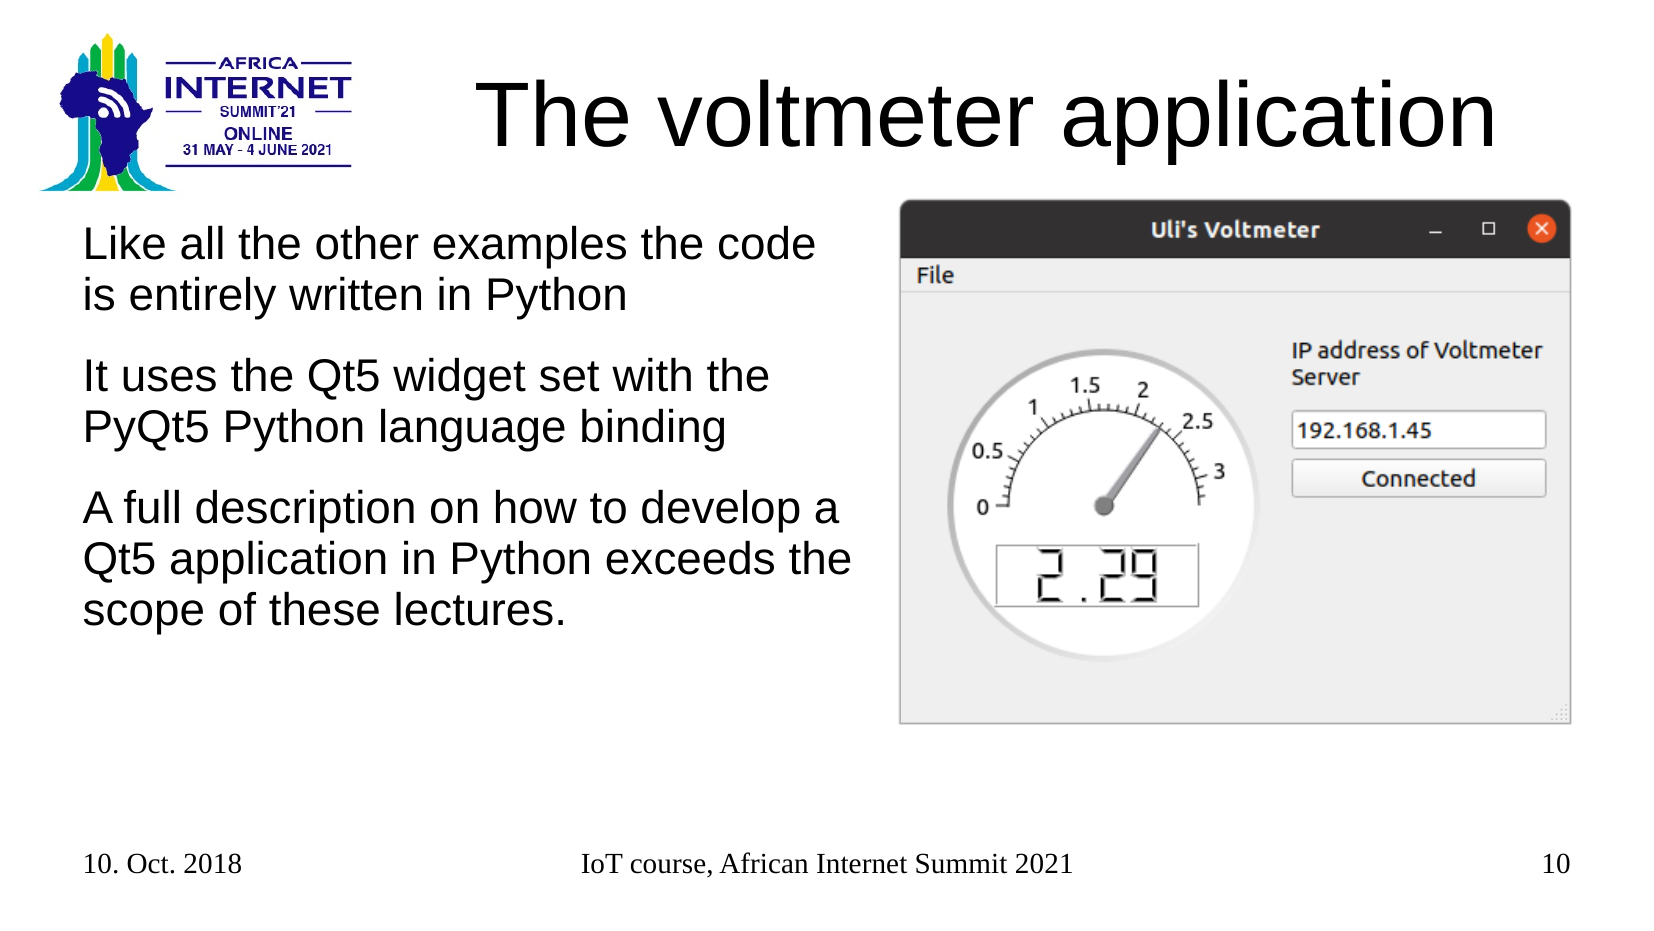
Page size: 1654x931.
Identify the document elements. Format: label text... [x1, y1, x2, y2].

list Like all the other examples the code is entirely written in Python It uses the Qt5 widget set with the PyQt5 Python language binding A full description on how to develop a Qt5 application in Python exceeds the scope of these lectures. [82, 217, 857, 758]
title The voltmeter application [403, 37, 1571, 193]
picture [9, 11, 384, 207]
picture [885, 188, 1586, 739]
